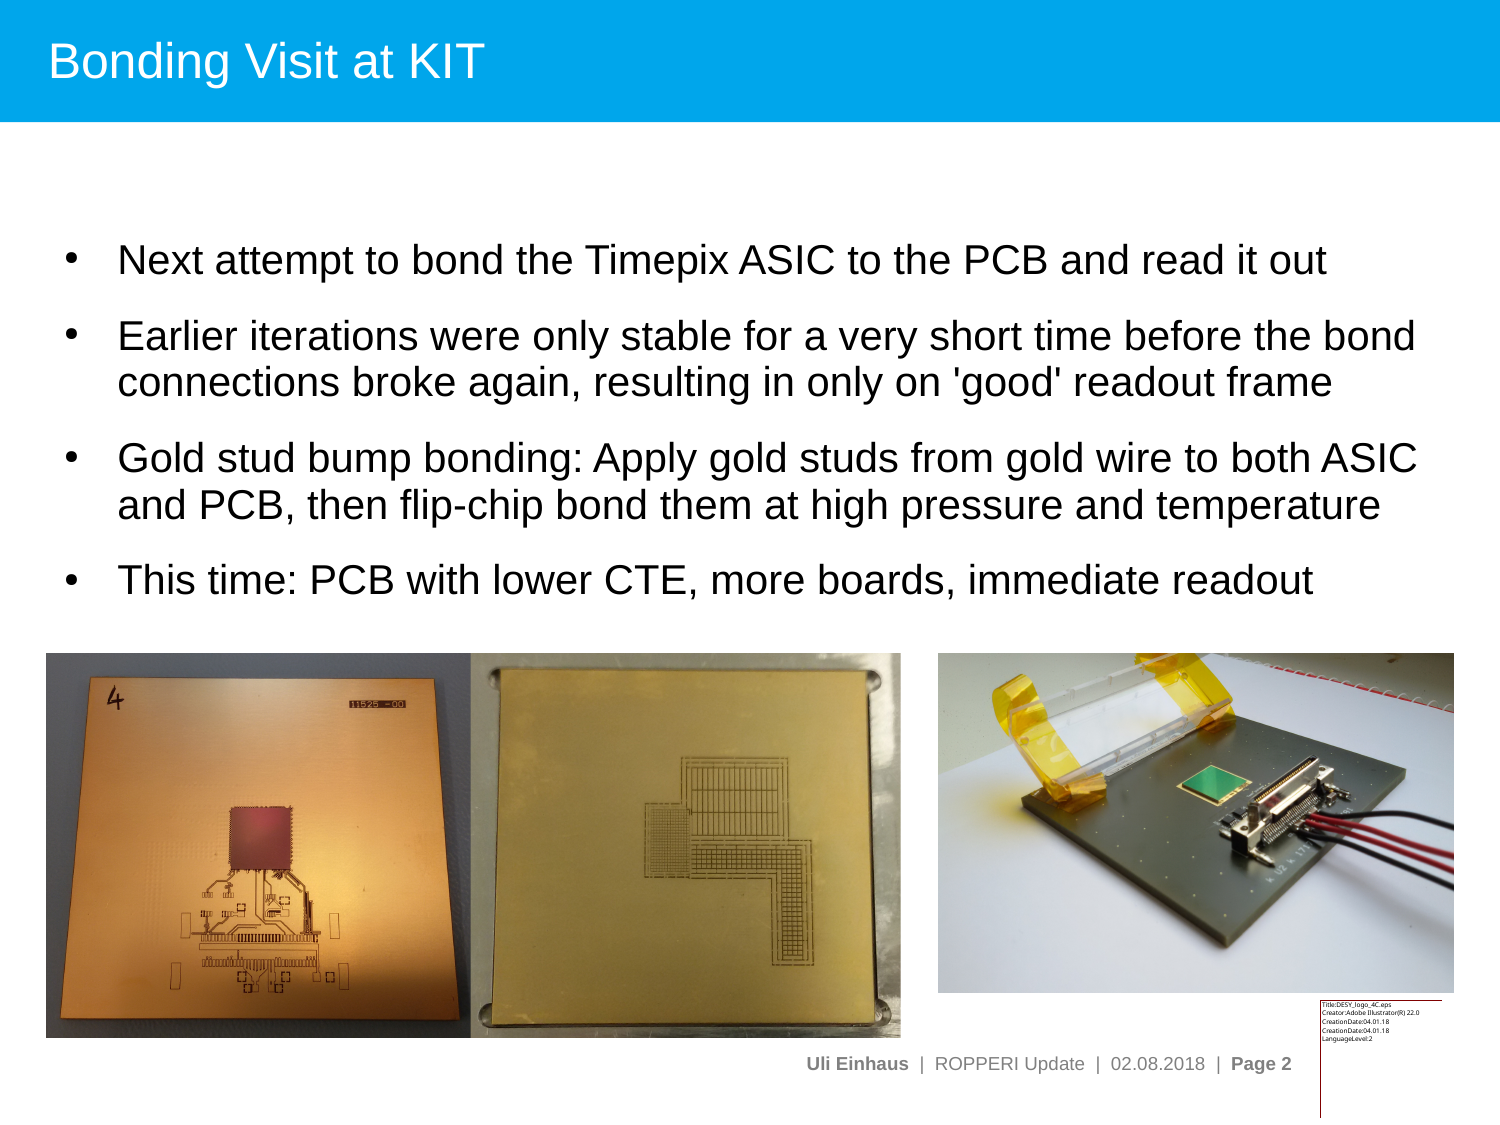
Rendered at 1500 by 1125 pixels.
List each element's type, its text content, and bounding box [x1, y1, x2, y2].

picture [46, 653, 901, 1038]
title Bonding Visit at KIT [47, 16, 1446, 107]
picture [938, 653, 1454, 993]
list Next attempt to bond the Timepix ASIC to the PCB and read it out Earlier iterations were only stable for a very short time before the bond connections broke again, resulting in only on 'good' readout frame Gold stud bump bonding: Apply gold studs from gold wire to both ASIC and PCB, then flip-chip bond them at high pressure and temperature This time: PCB with lower CTE, more boards, immediate readout [46, 160, 1444, 947]
